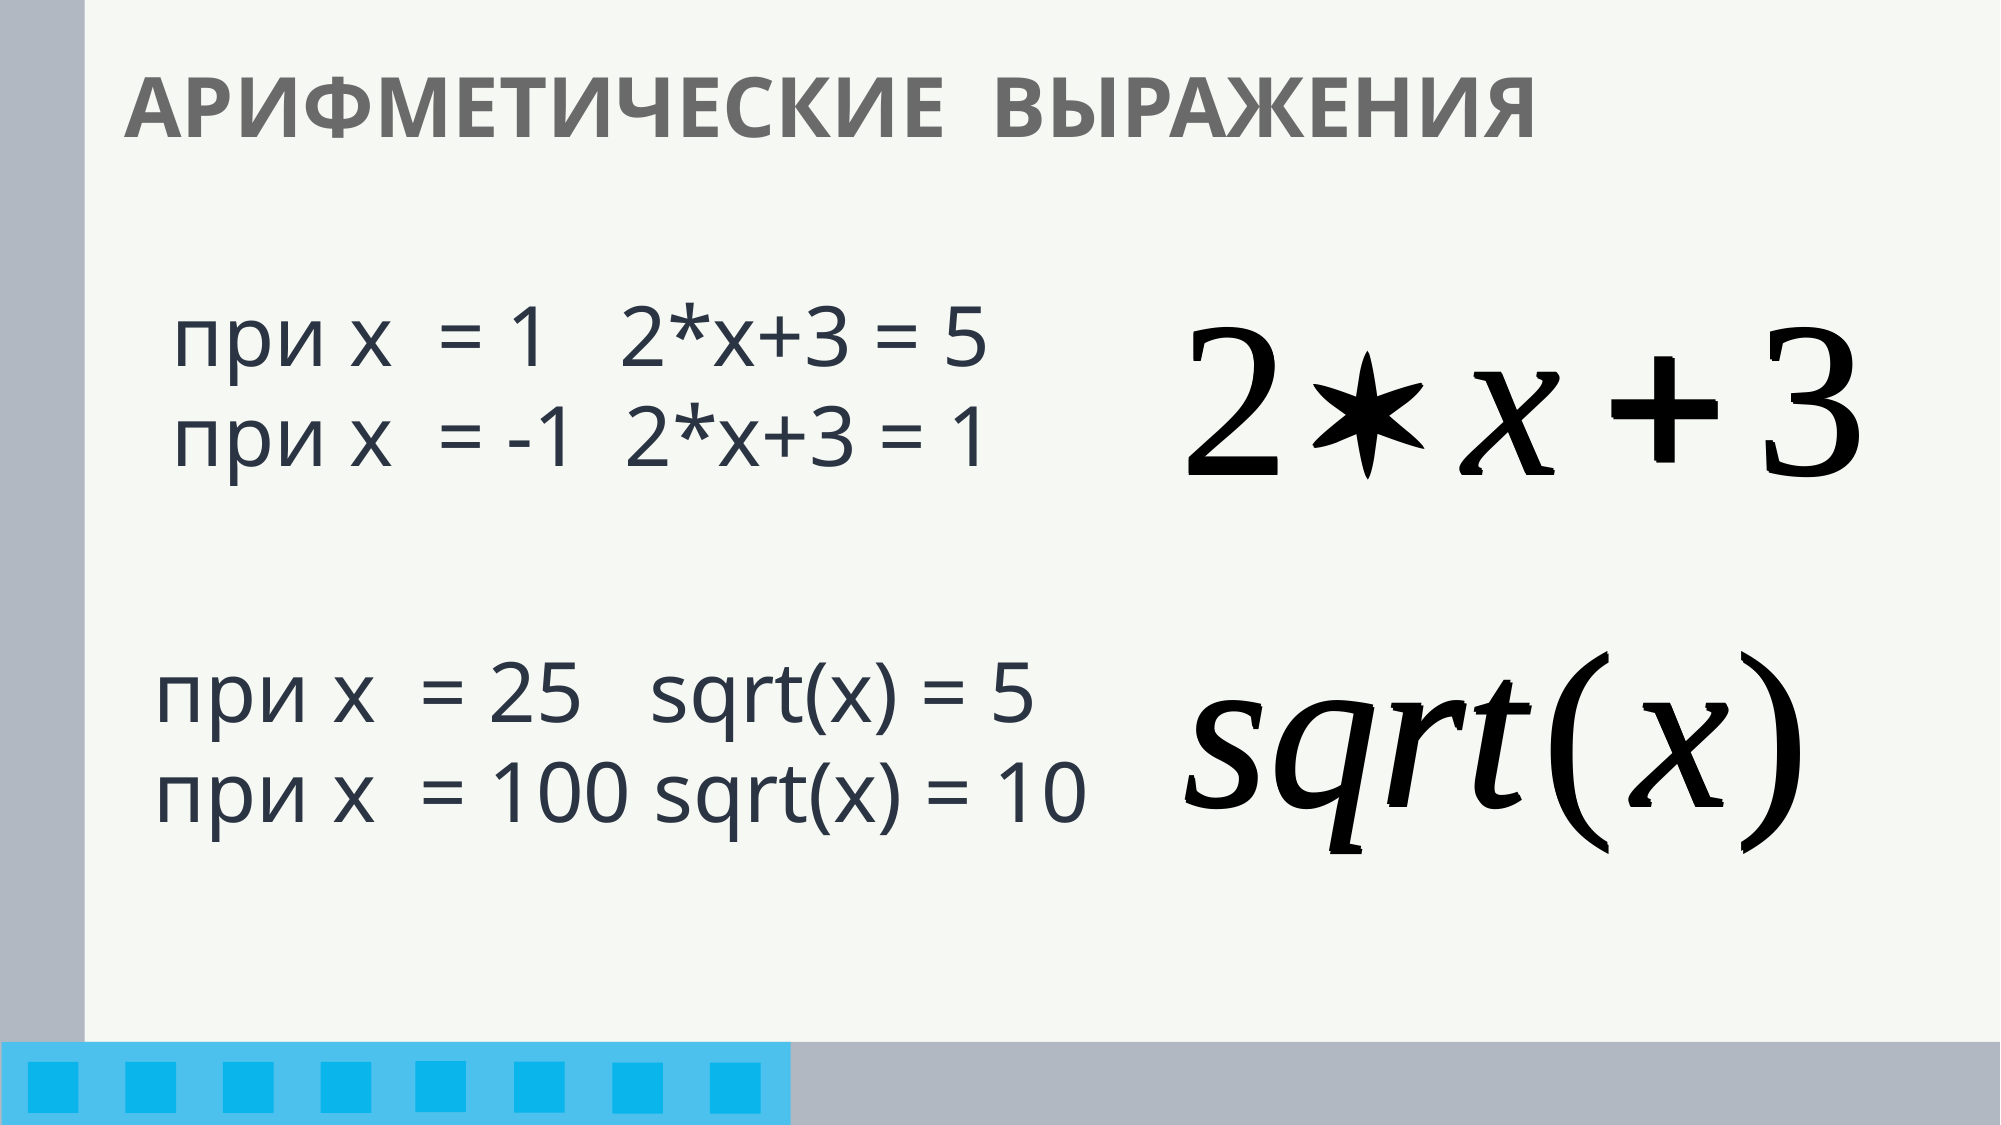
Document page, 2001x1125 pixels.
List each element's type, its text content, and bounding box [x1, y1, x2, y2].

title АРИФМЕТИЧЕСКИЕ ВЫРАЖЕНИЯ [109, 1, 1891, 220]
text_box при х = 1 2*x+3 = 5 при х = -1 2*x+3 = 1 [156, 276, 1011, 492]
chart [1146, 276, 1903, 904]
text_box при х = 25 sqrt(x) = 5 при х = 100 sqrt(x) = 10 [138, 631, 1104, 847]
picture [1145, 275, 1901, 901]
